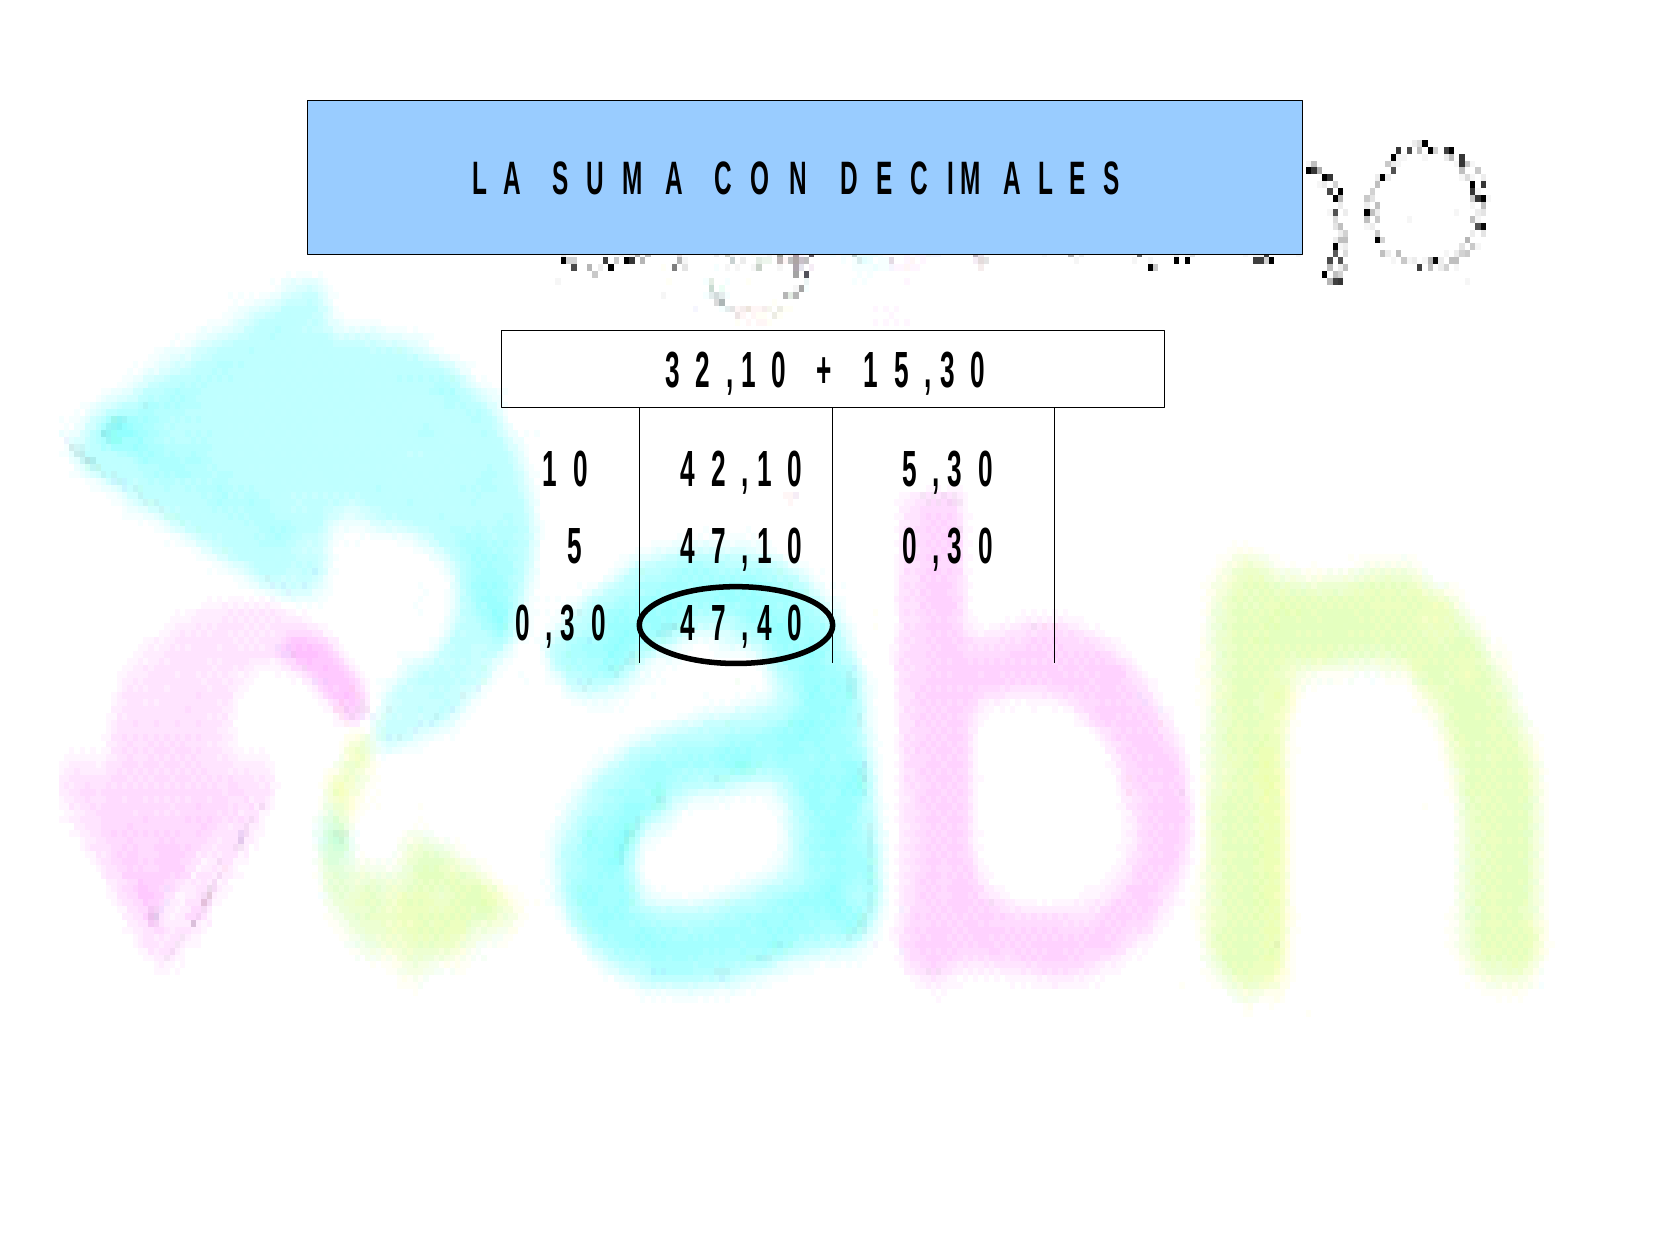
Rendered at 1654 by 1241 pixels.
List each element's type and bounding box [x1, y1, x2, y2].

picture [59, 23, 1607, 1099]
